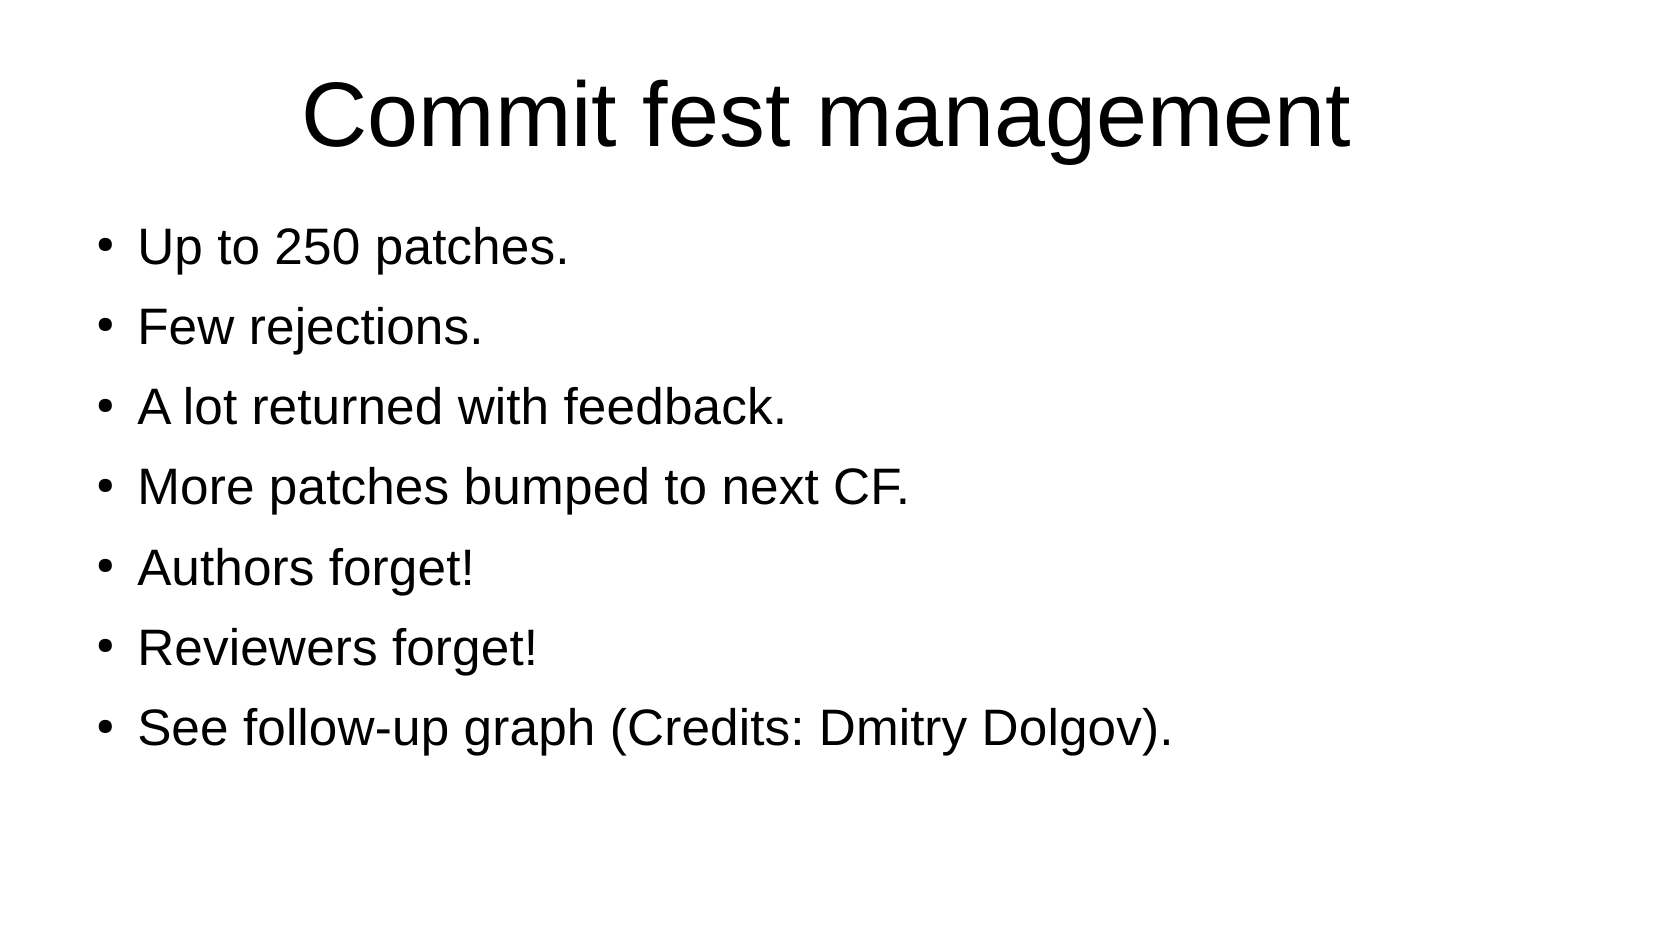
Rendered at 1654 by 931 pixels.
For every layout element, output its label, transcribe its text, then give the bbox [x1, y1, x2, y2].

list Up to 250 patches. Few rejections. A lot returned with feedback. More patches bumped to next CF. Authors forget! Reviewers forget! See follow-up graph (Credits: Dmitry Dolgov). [82, 217, 1571, 758]
title Commit fest management [82, 37, 1571, 193]
